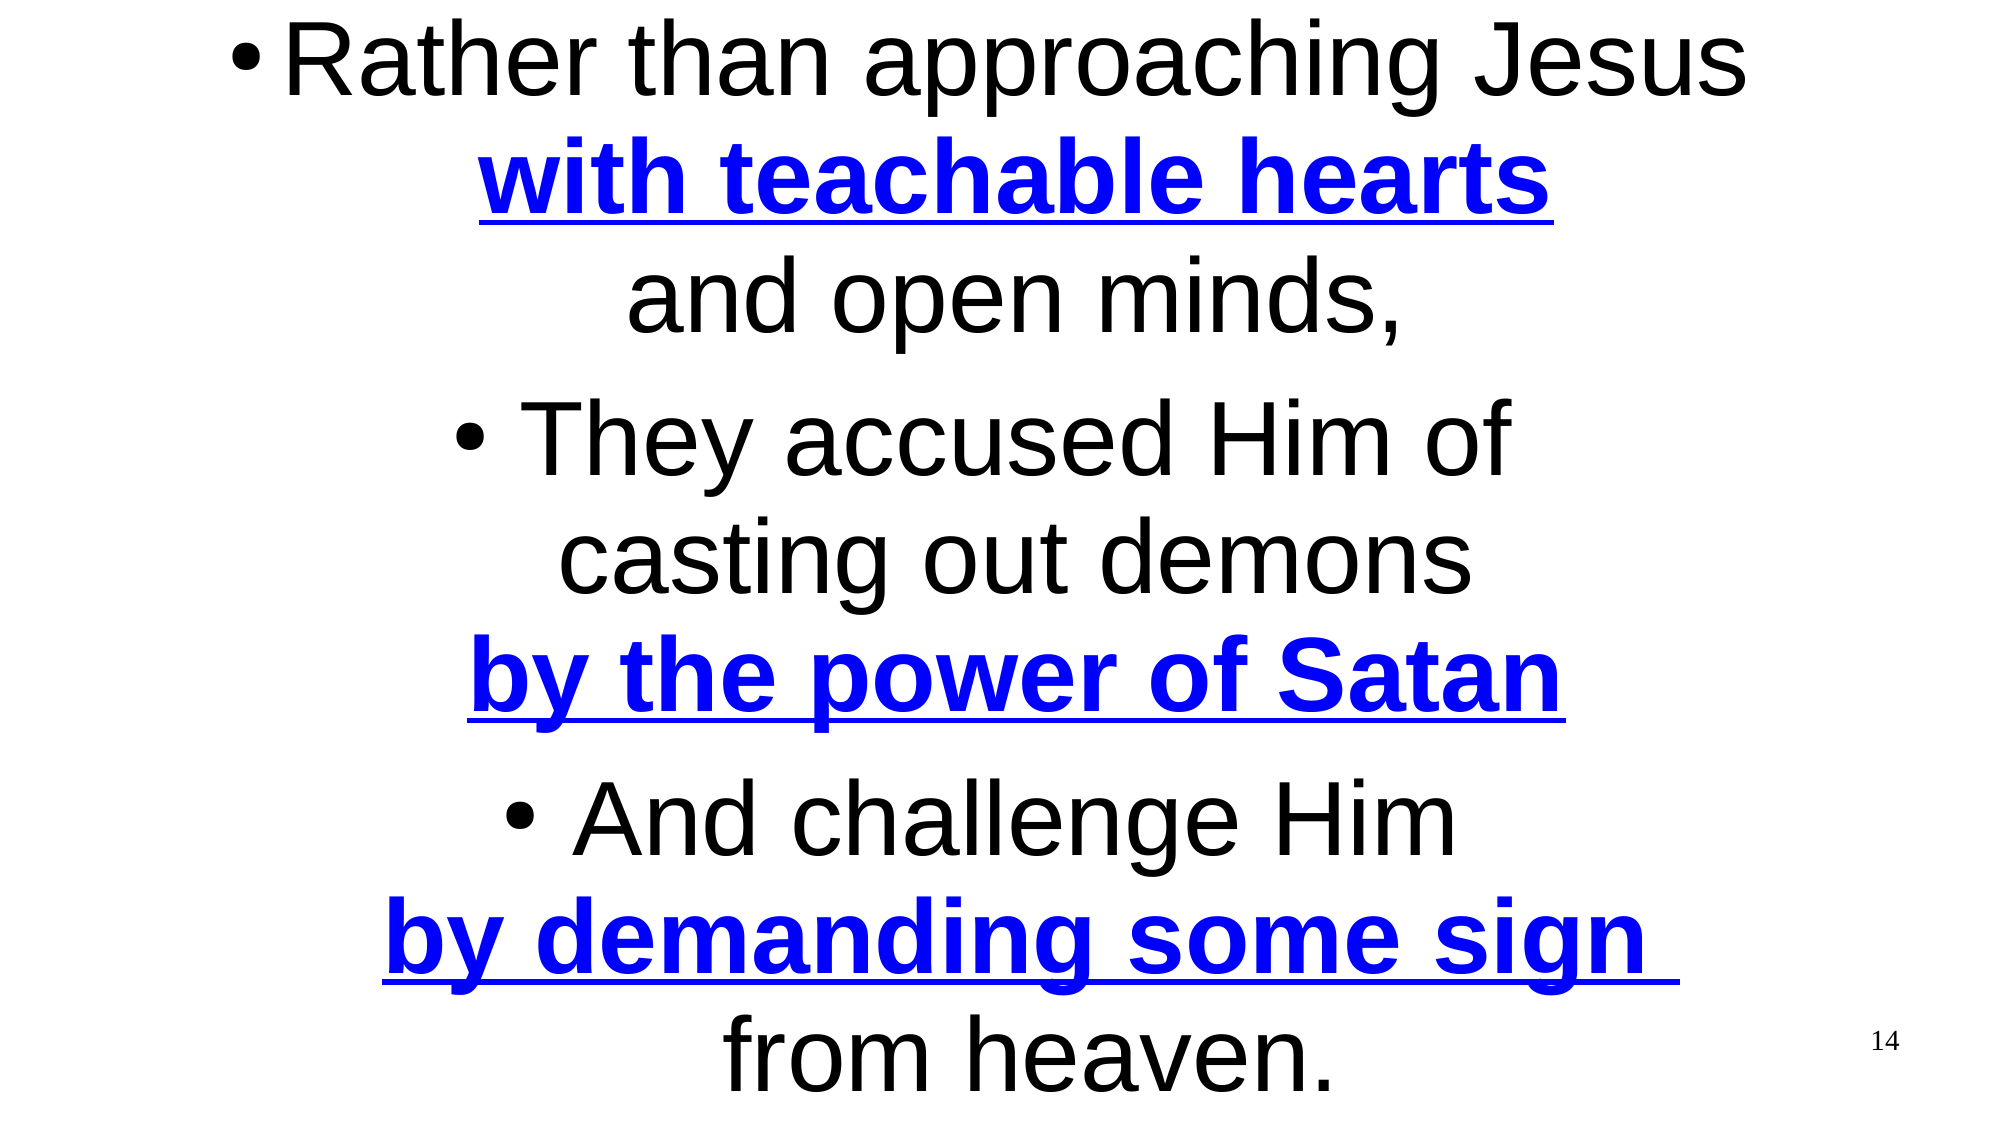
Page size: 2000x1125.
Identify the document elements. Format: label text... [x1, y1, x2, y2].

list Rather than approaching Jesus with teachable hearts and open minds, They accused Him of casting out demons by the power of Satan And challenge Him by demanding some sign from heaven. [0, 0, 1996, 1123]
